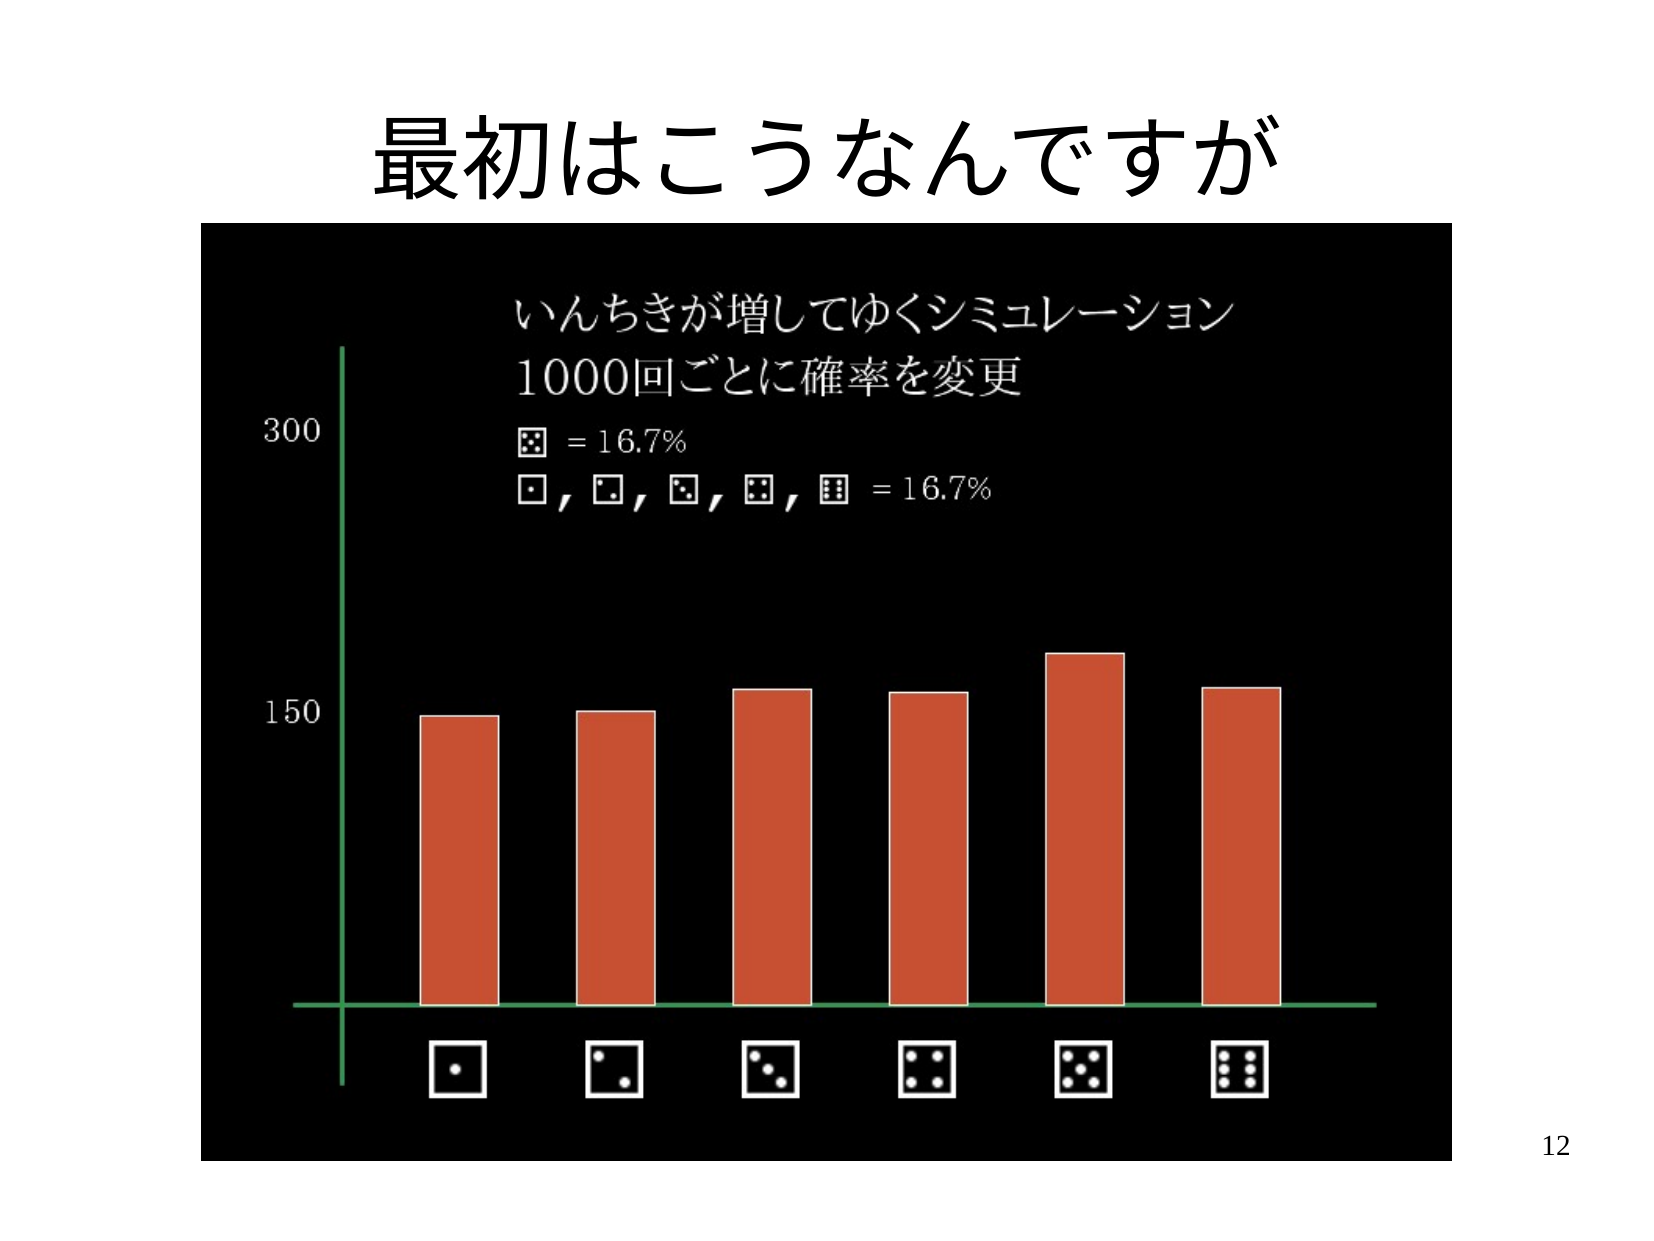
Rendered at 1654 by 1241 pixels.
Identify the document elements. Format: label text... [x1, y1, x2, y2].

picture [201, 223, 1452, 1161]
title 最初はこうなんですが [82, 49, 1571, 257]
